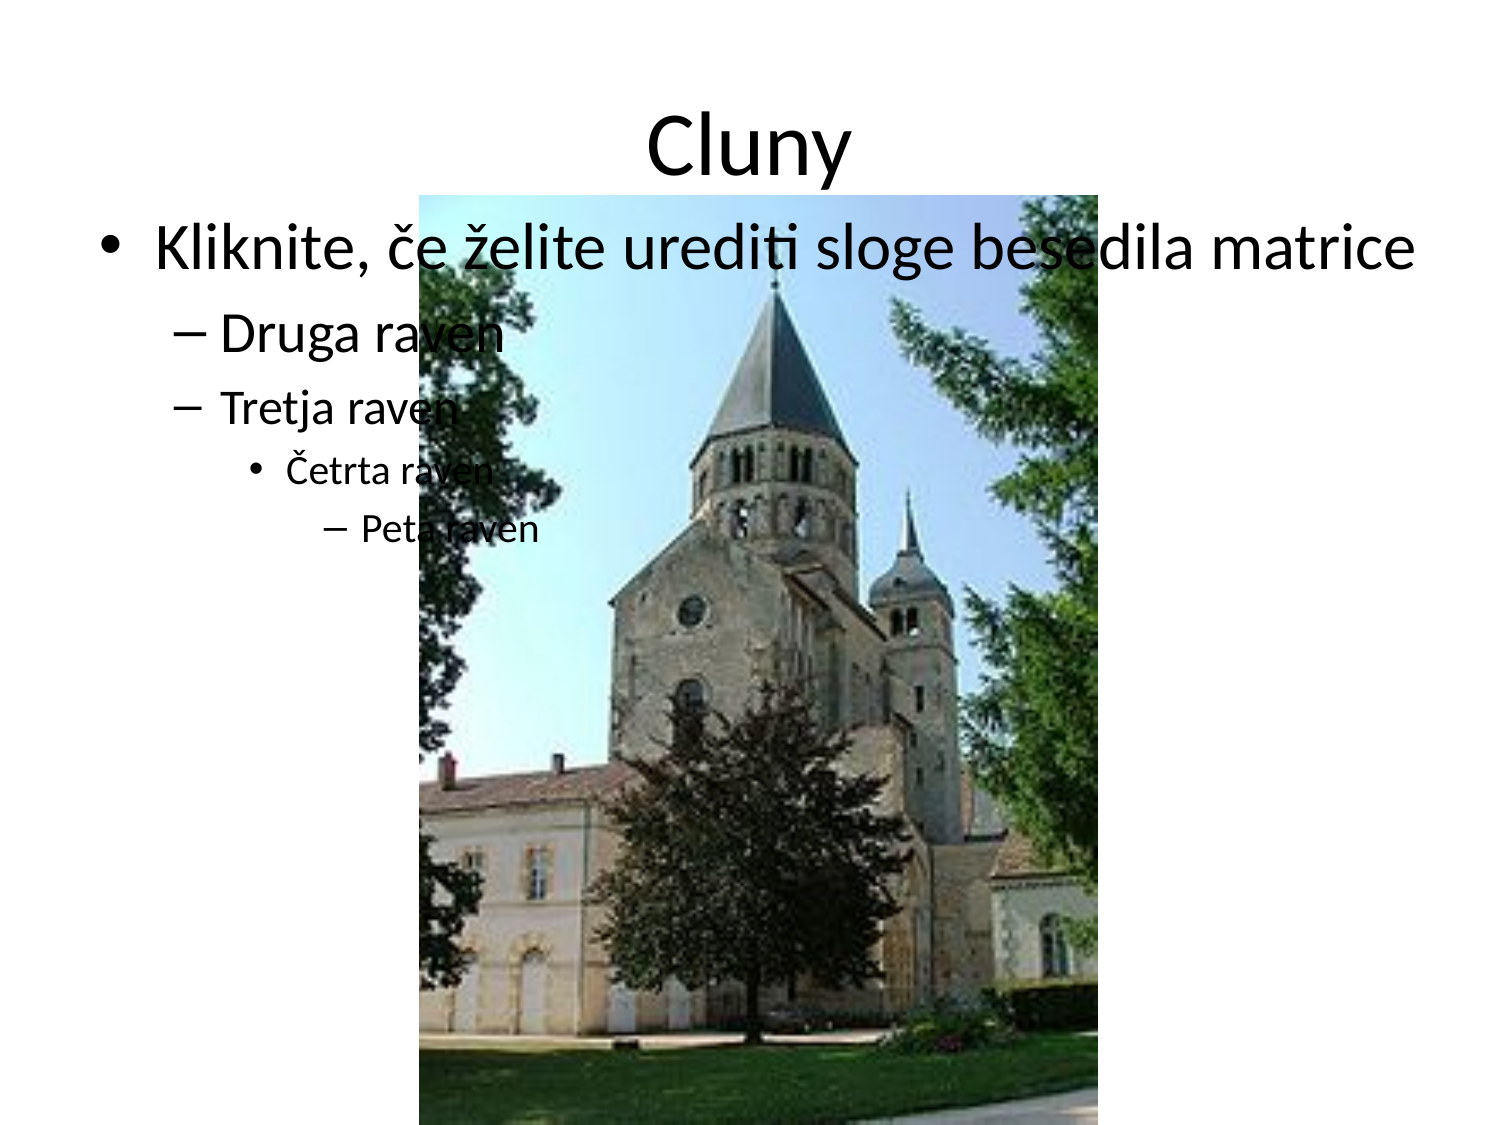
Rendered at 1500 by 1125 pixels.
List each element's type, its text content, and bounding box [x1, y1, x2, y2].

picture [419, 195, 1098, 1125]
title Cluny [75, 45, 1425, 233]
